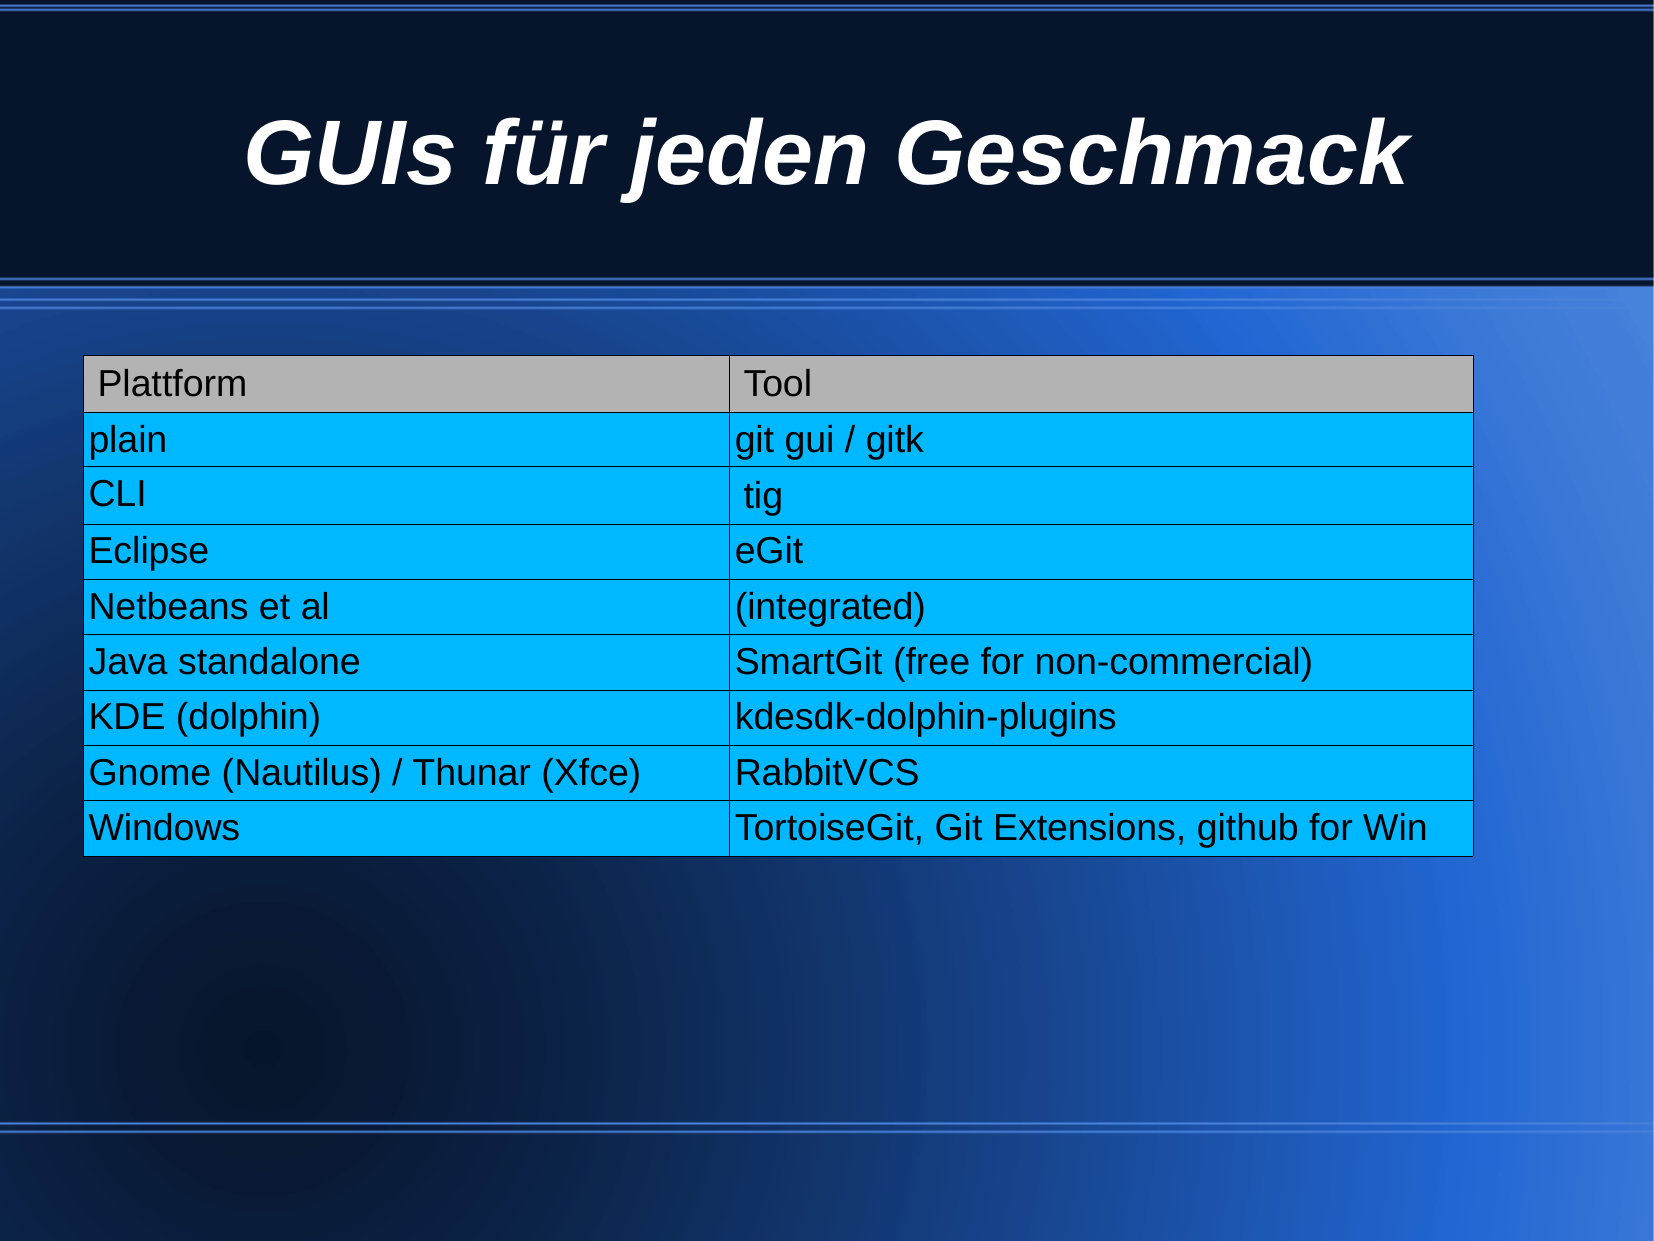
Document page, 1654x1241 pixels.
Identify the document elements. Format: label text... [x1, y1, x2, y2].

table_cell RabbitVCS [730, 746, 1473, 800]
table_cell CLI [84, 467, 729, 524]
table_cell SmartGit (free for non-commercial) [730, 635, 1473, 690]
table_cell Eclipse [84, 525, 729, 579]
table_header Plattform [84, 356, 729, 412]
picture [0, 0, 1654, 1241]
title GUIs für jeden Geschmack [82, 49, 1571, 257]
table_cell eGit [730, 525, 1473, 579]
table_cell git gui / gitk [730, 413, 1473, 466]
table_cell Java standalone [84, 635, 729, 690]
table_cell Windows [84, 801, 729, 856]
table_cell Netbeans et al [84, 580, 729, 634]
table_cell KDE (dolphin) [84, 691, 729, 745]
table_header Tool [730, 356, 1473, 412]
table_cell Gnome (Nautilus) / Thunar (Xfce) [84, 746, 729, 800]
table_cell plain [84, 413, 729, 466]
table_cell (integrated) [730, 580, 1473, 634]
table_cell tig [730, 467, 1473, 524]
table_cell TortoiseGit, Git Extensions, github for Win [730, 801, 1473, 856]
table_cell kdesdk-dolphin-plugins [730, 691, 1473, 745]
